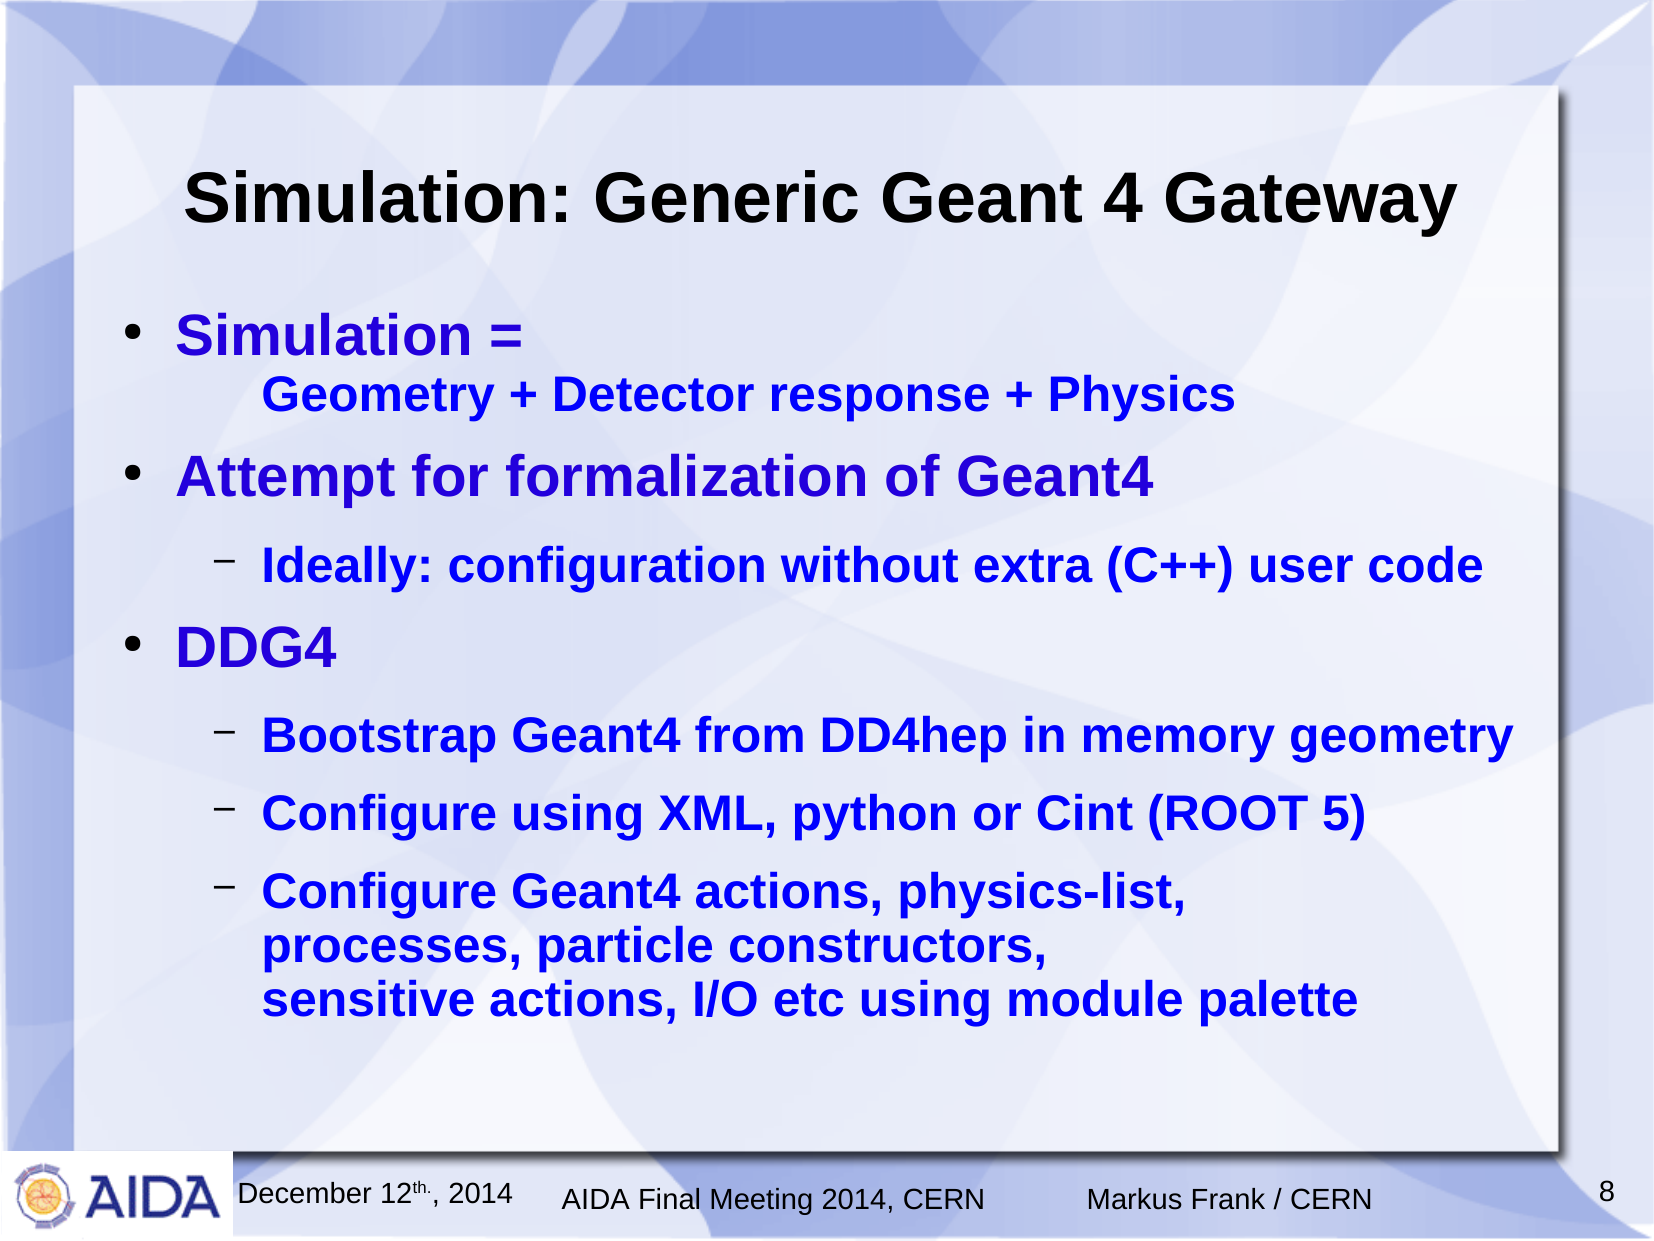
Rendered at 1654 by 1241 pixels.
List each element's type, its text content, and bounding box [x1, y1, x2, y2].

picture [0, 0, 1654, 1241]
list Simulation = Geometry + Detector response + Physics Attempt for formalization of Geant4 Ideally: configuration without extra (C++) user code DDG4 Bootstrap Geant4 from DD4hep in memory geometry Configure using XML, python or Cint (ROOT 5) Configure Geant4 actions, physics-list, processes, particle constructors, sensitive actions, I/O etc using module palette [90, 297, 1546, 1042]
title Simulation: Generic Geant 4 Gateway [82, 90, 1536, 298]
